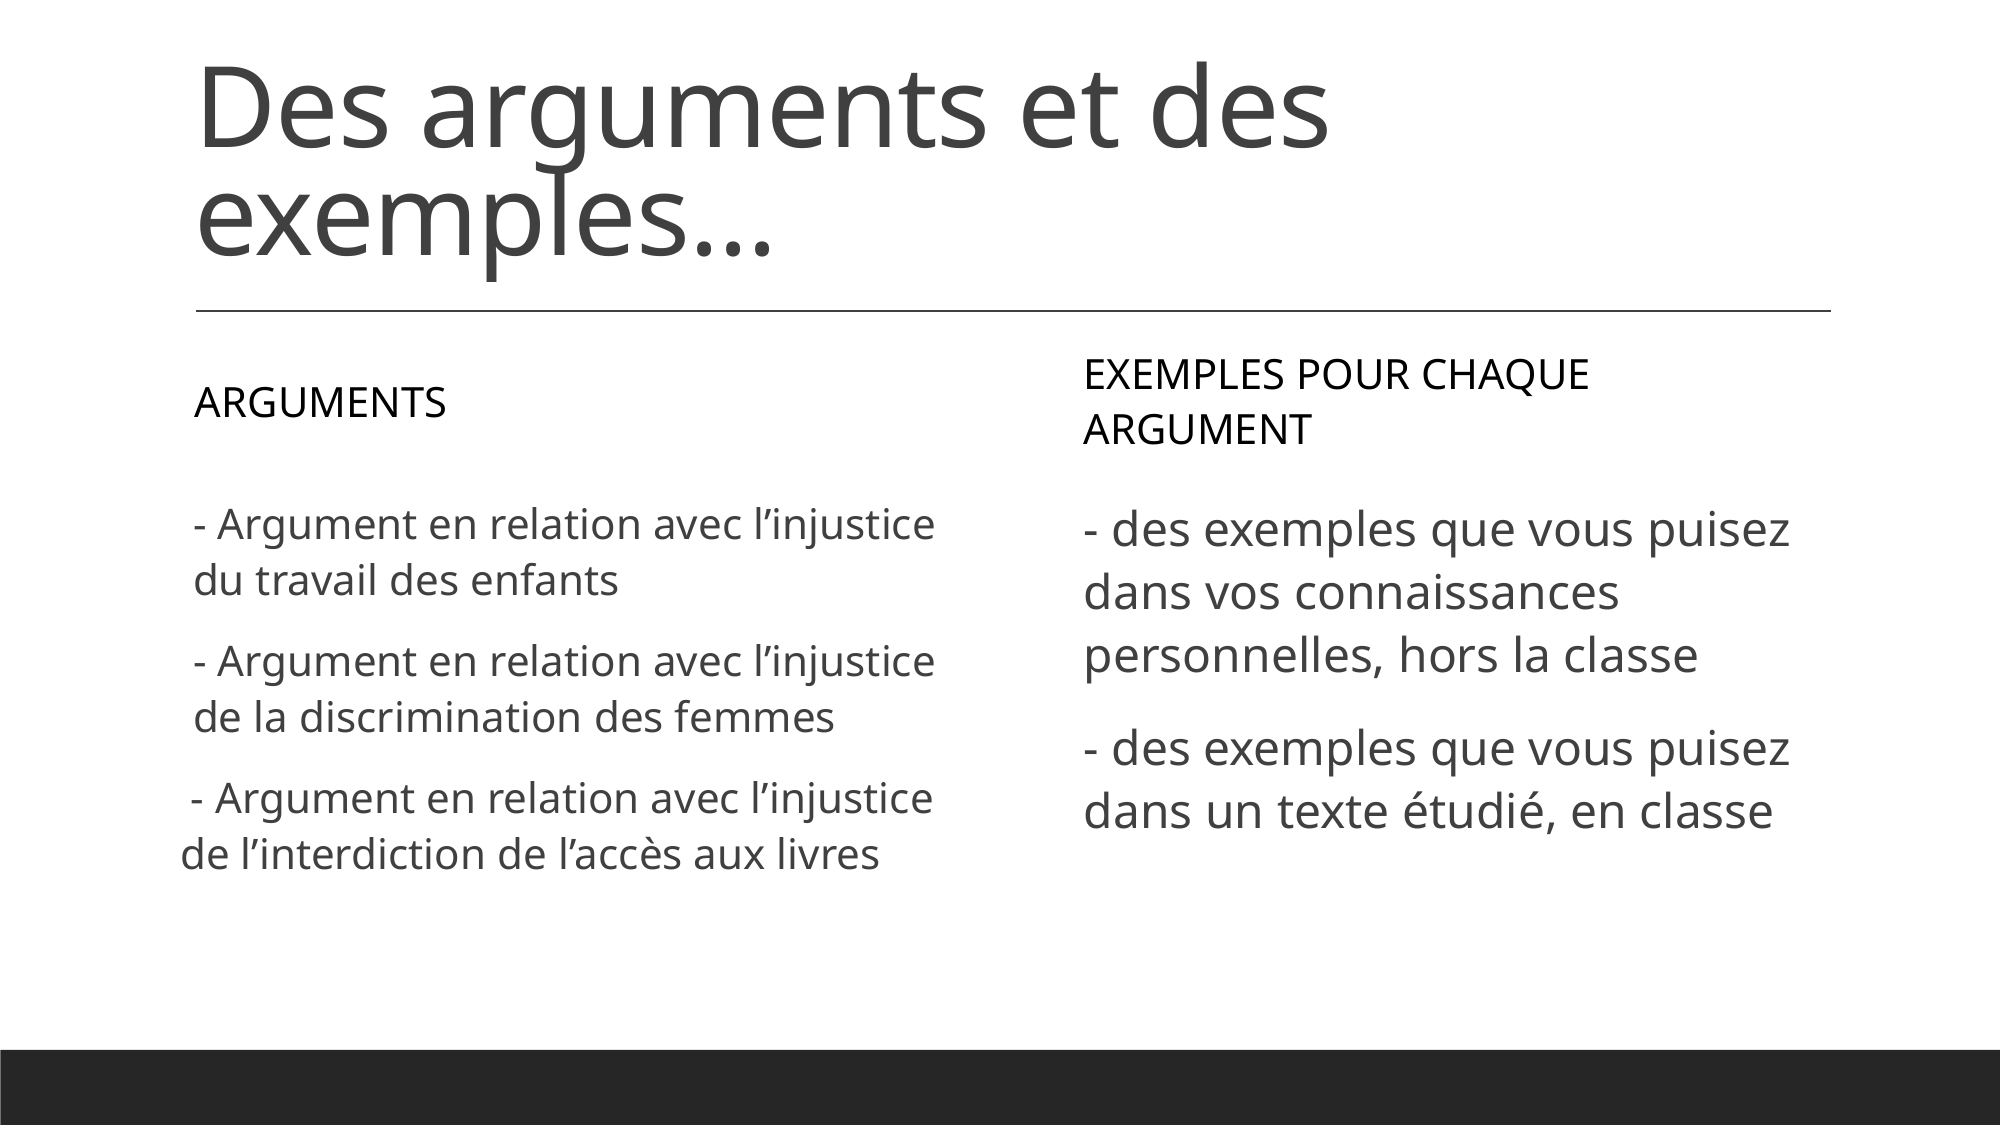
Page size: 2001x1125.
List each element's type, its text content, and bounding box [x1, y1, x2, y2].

text_box - des exemples que vous puisez dans vos connaissances personnelles, hors la classe - des exemples que vous puisez dans un texte étudié, en classe [1068, 485, 1830, 963]
text_box - Argument en relation avec l’injustice du travail des enfants - Argument en relation avec l’injustice de la discrimination des femmes - Argument en relation avec l’injustice de l’interdiction de l’accès aux livres [179, 485, 941, 963]
text_box Exemples pour chaque argument [1068, 337, 1830, 459]
text_box Des arguments et des exemples... [179, 46, 1830, 285]
text_box Arguments [179, 337, 941, 459]
